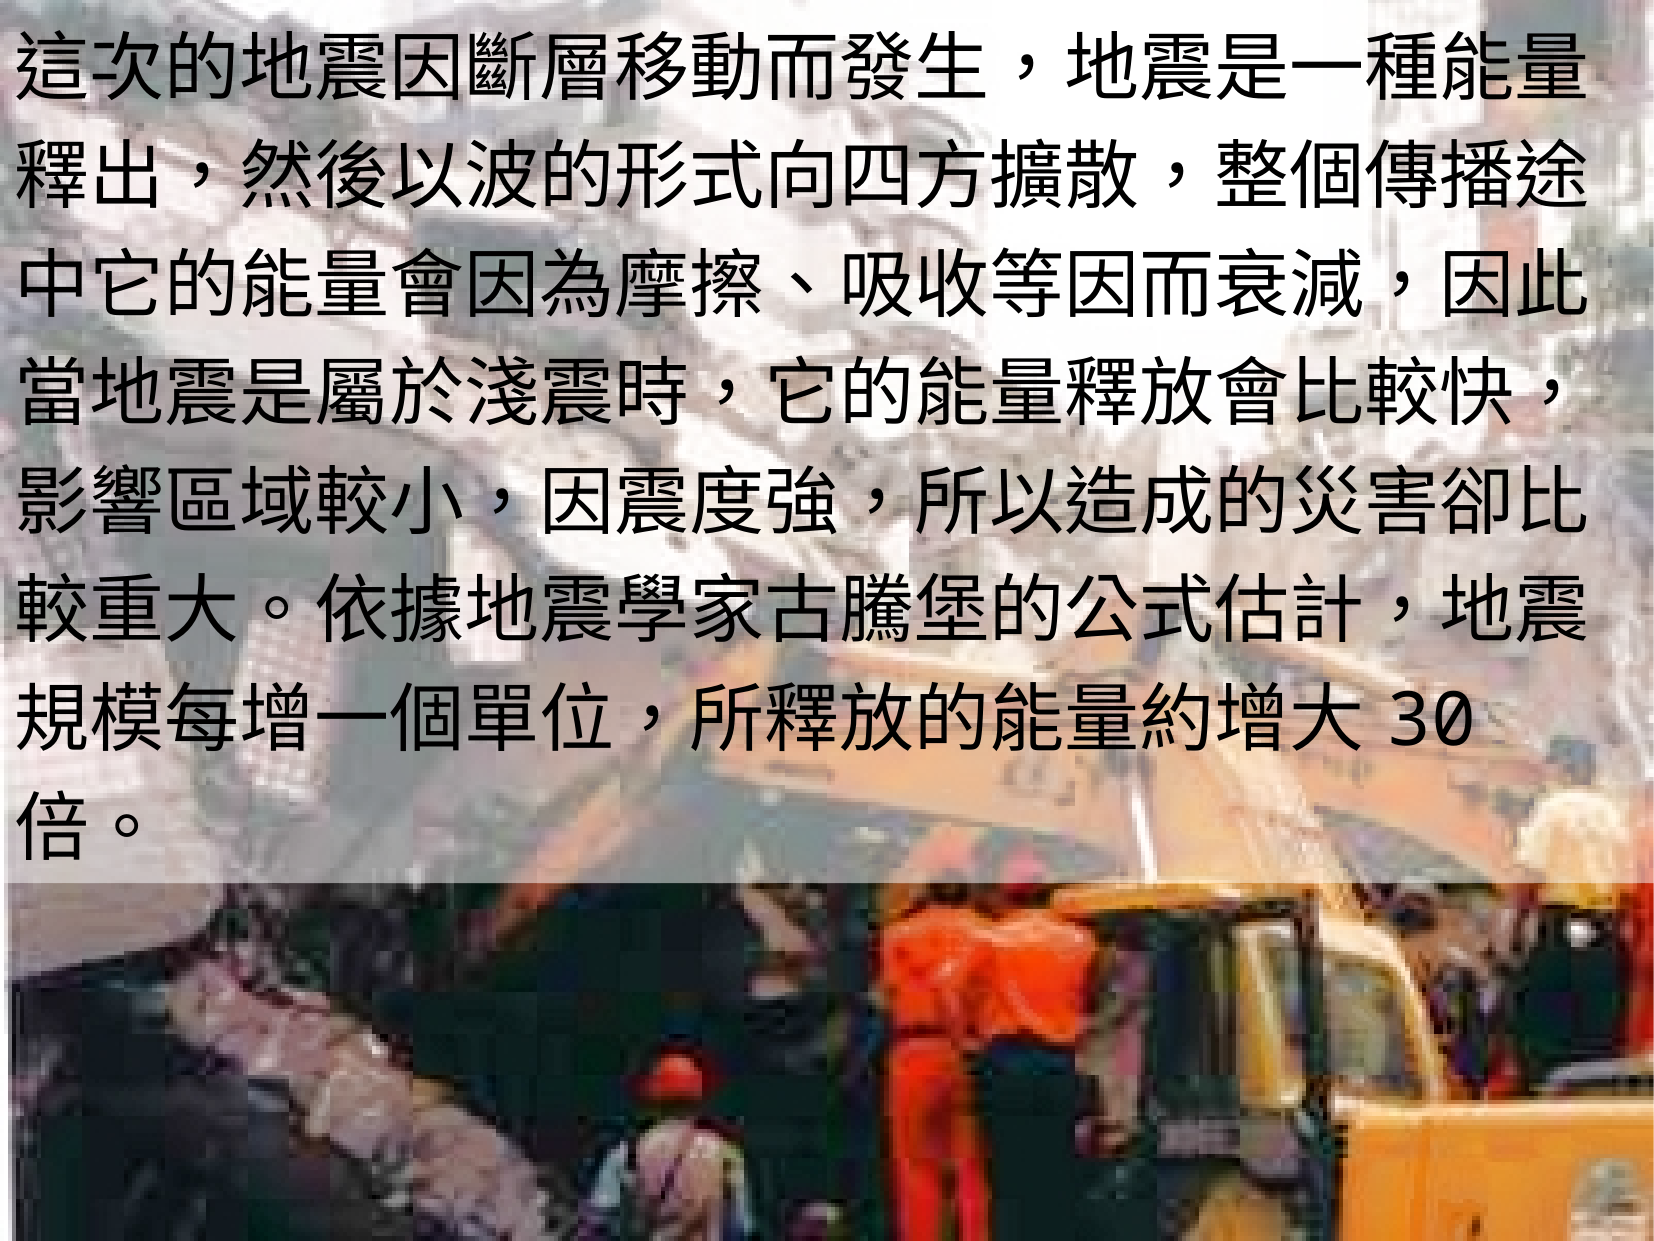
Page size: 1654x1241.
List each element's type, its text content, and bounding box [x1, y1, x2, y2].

picture [0, 884, 1654, 1241]
text_box 這次的地震因斷層移動而發生，地震是一種能量釋出，然後以波的形式向四方擴散，整個傳播途中它的能量會因為摩擦、吸收等因而衰減，因此當地震是屬於淺震時，它的能量釋放會比較快，影響區域較小，因震度強，所以造成的災害卻比較重大。依據地震學家古騰堡的公式估計，地震規模每增一個單位，所釋放的能量約增大30倍。 [0, 0, 1654, 540]
